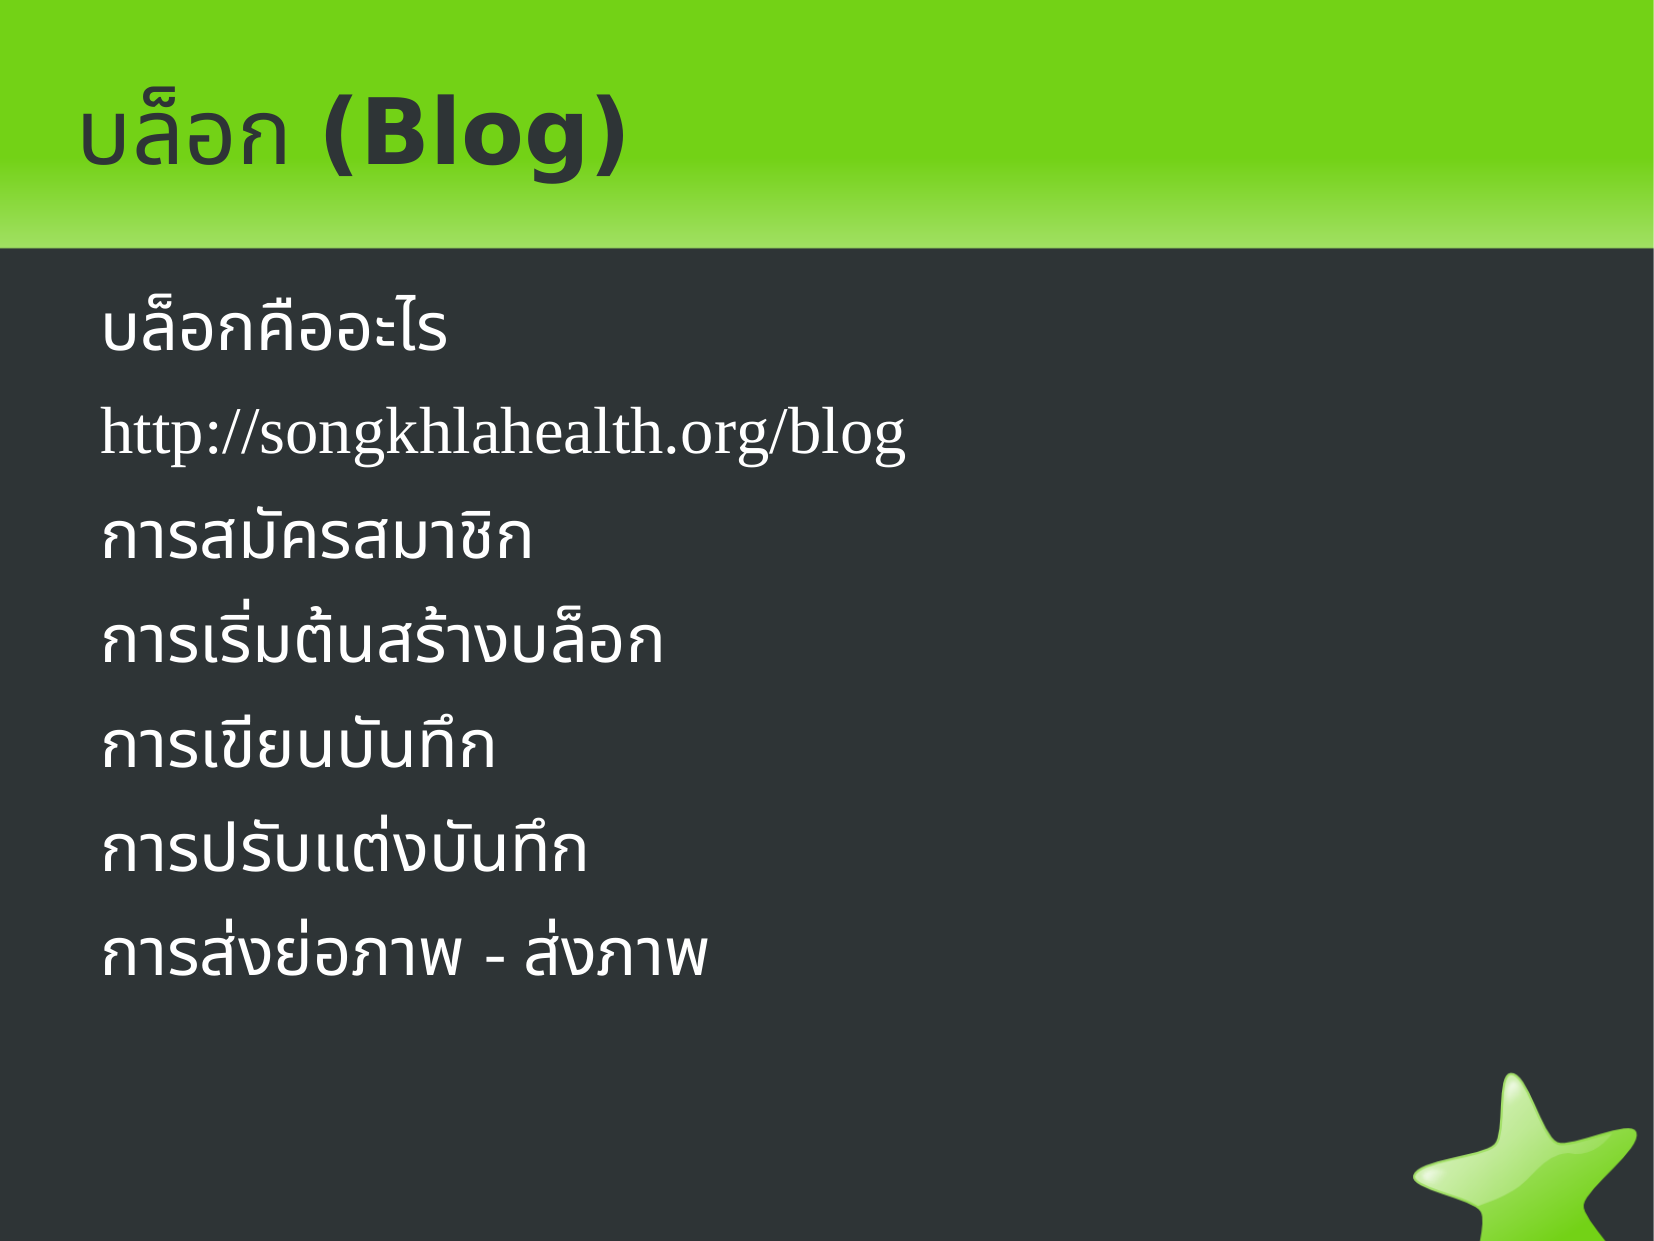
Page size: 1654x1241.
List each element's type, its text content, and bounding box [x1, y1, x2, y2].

picture [0, 0, 1654, 1241]
title บล็อก (Blog) [76, 36, 1565, 229]
list บล็อกคืออะไร http://songkhlahealth.org/blog การสมัครสมาชิก การเริ่มต้นสร้างบล็อก การเขียนบันทึก การปรับแต่งบันทึก การส่งย่อภาพ - ส่งภาพ [82, 290, 1571, 1094]
